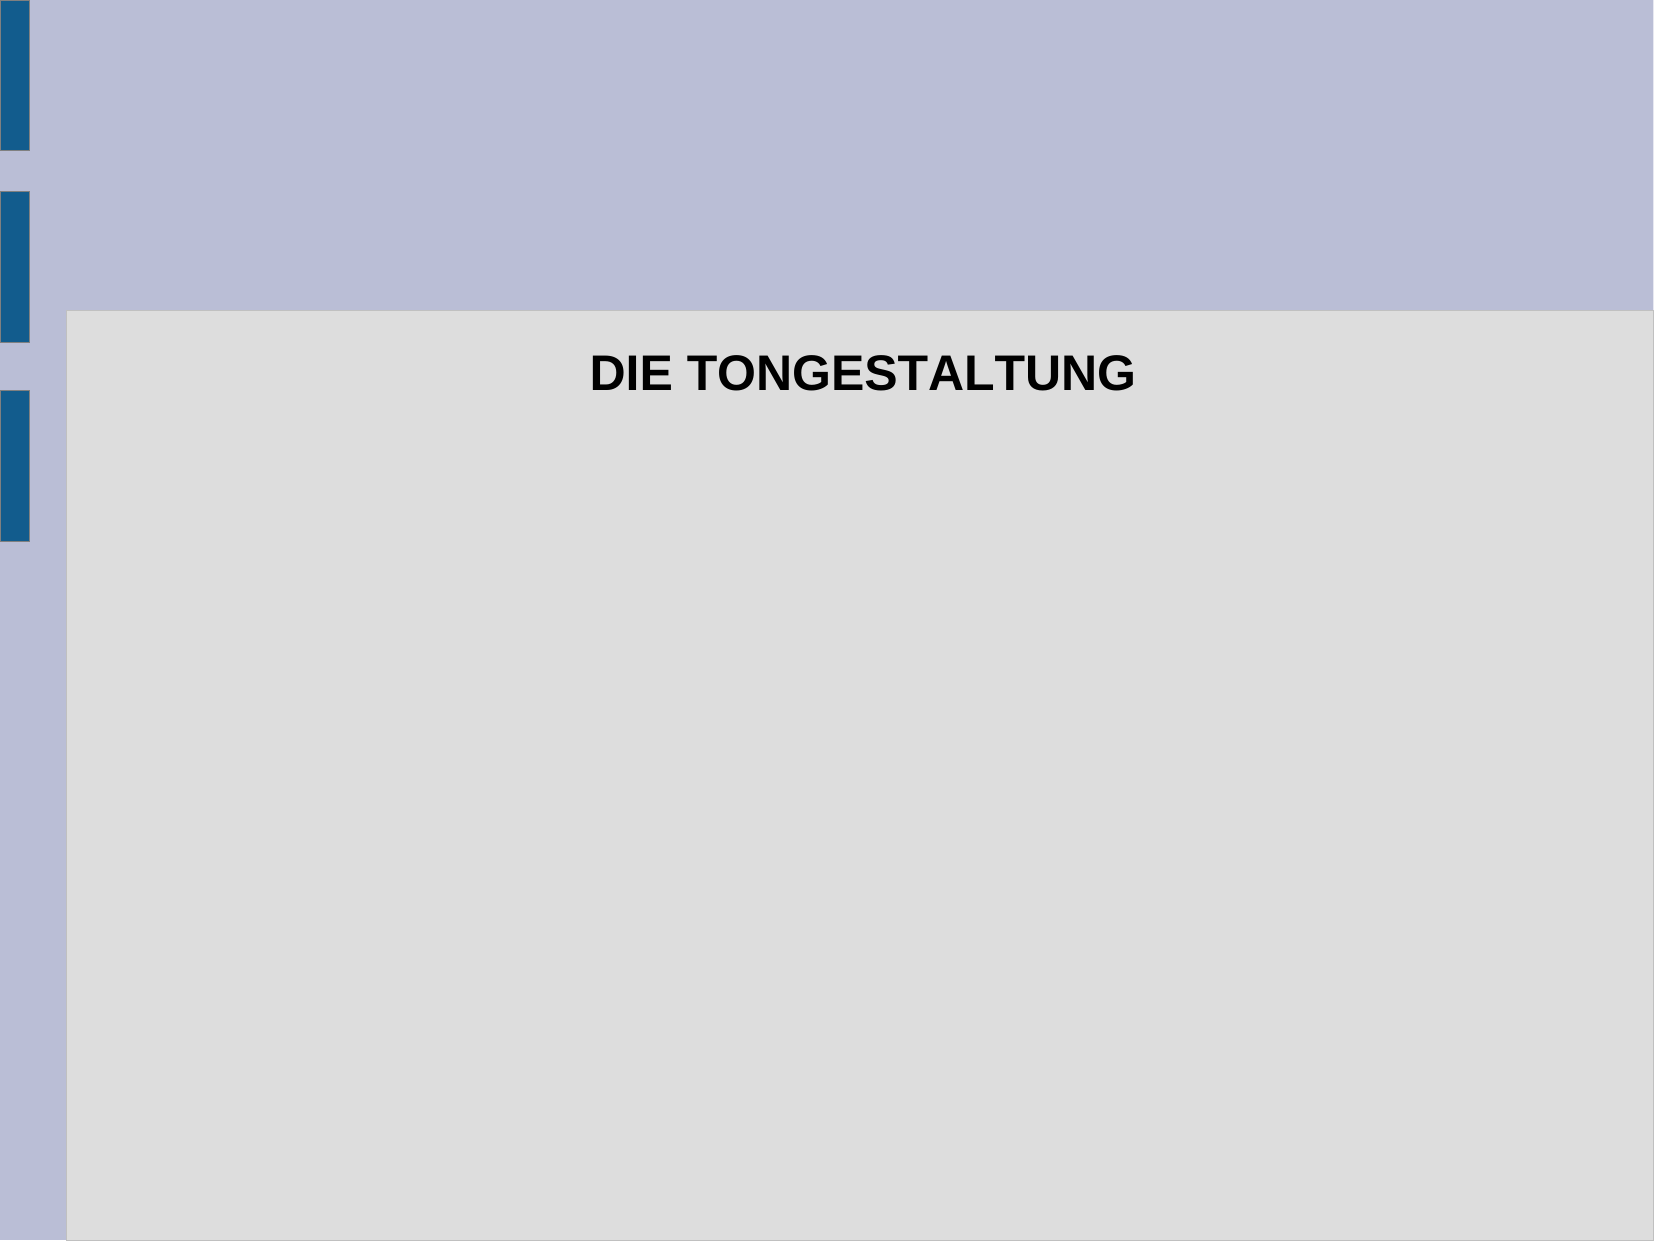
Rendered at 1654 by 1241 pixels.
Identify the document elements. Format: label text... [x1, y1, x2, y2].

list DIE TONGESTALTUNG [121, 344, 1534, 1127]
